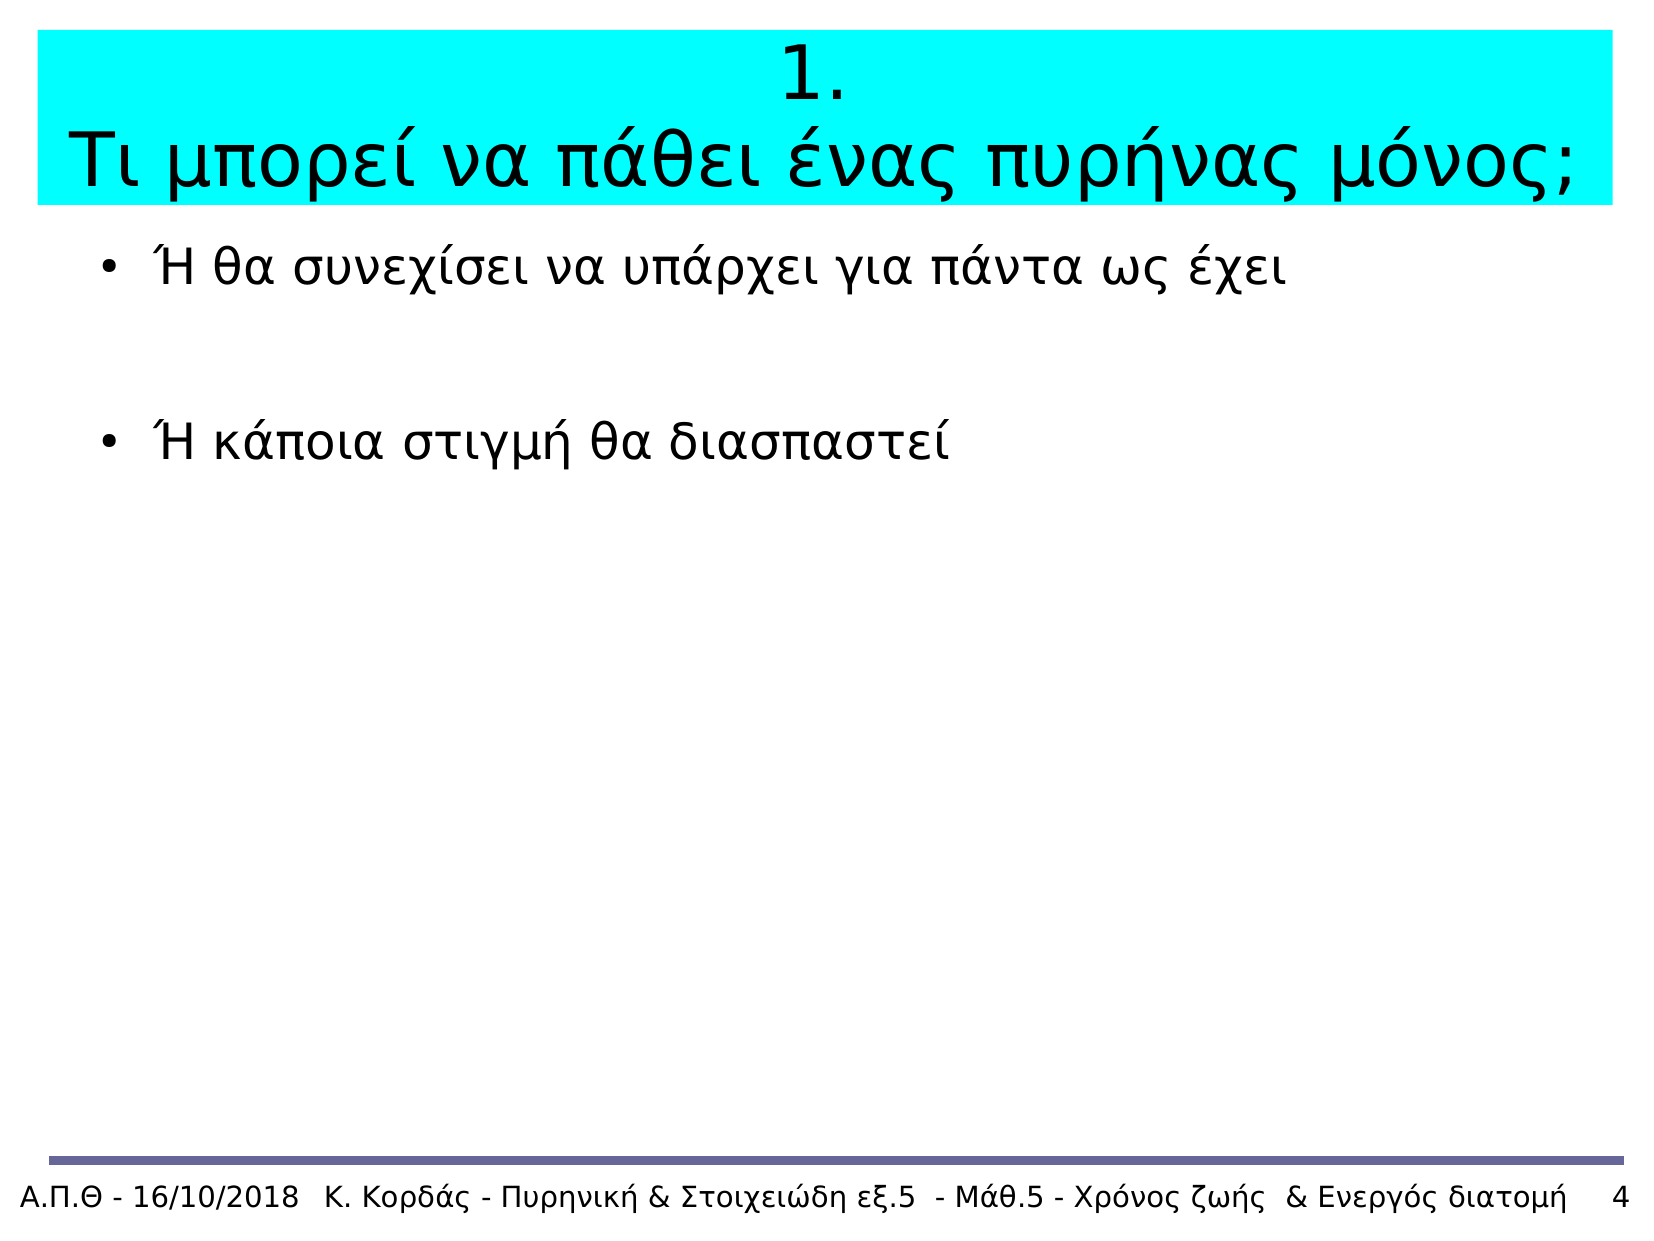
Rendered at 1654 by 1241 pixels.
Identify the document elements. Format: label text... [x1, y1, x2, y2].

title 1. Τι μπορεί να πάθει ένας πυρήνας μόνος; [37, 29, 1613, 205]
list Ή θα συνεχίσει να υπάρχει για πάντα ως έχει Ή κάποια στιγμή θα διασπαστεί [82, 150, 1571, 1127]
